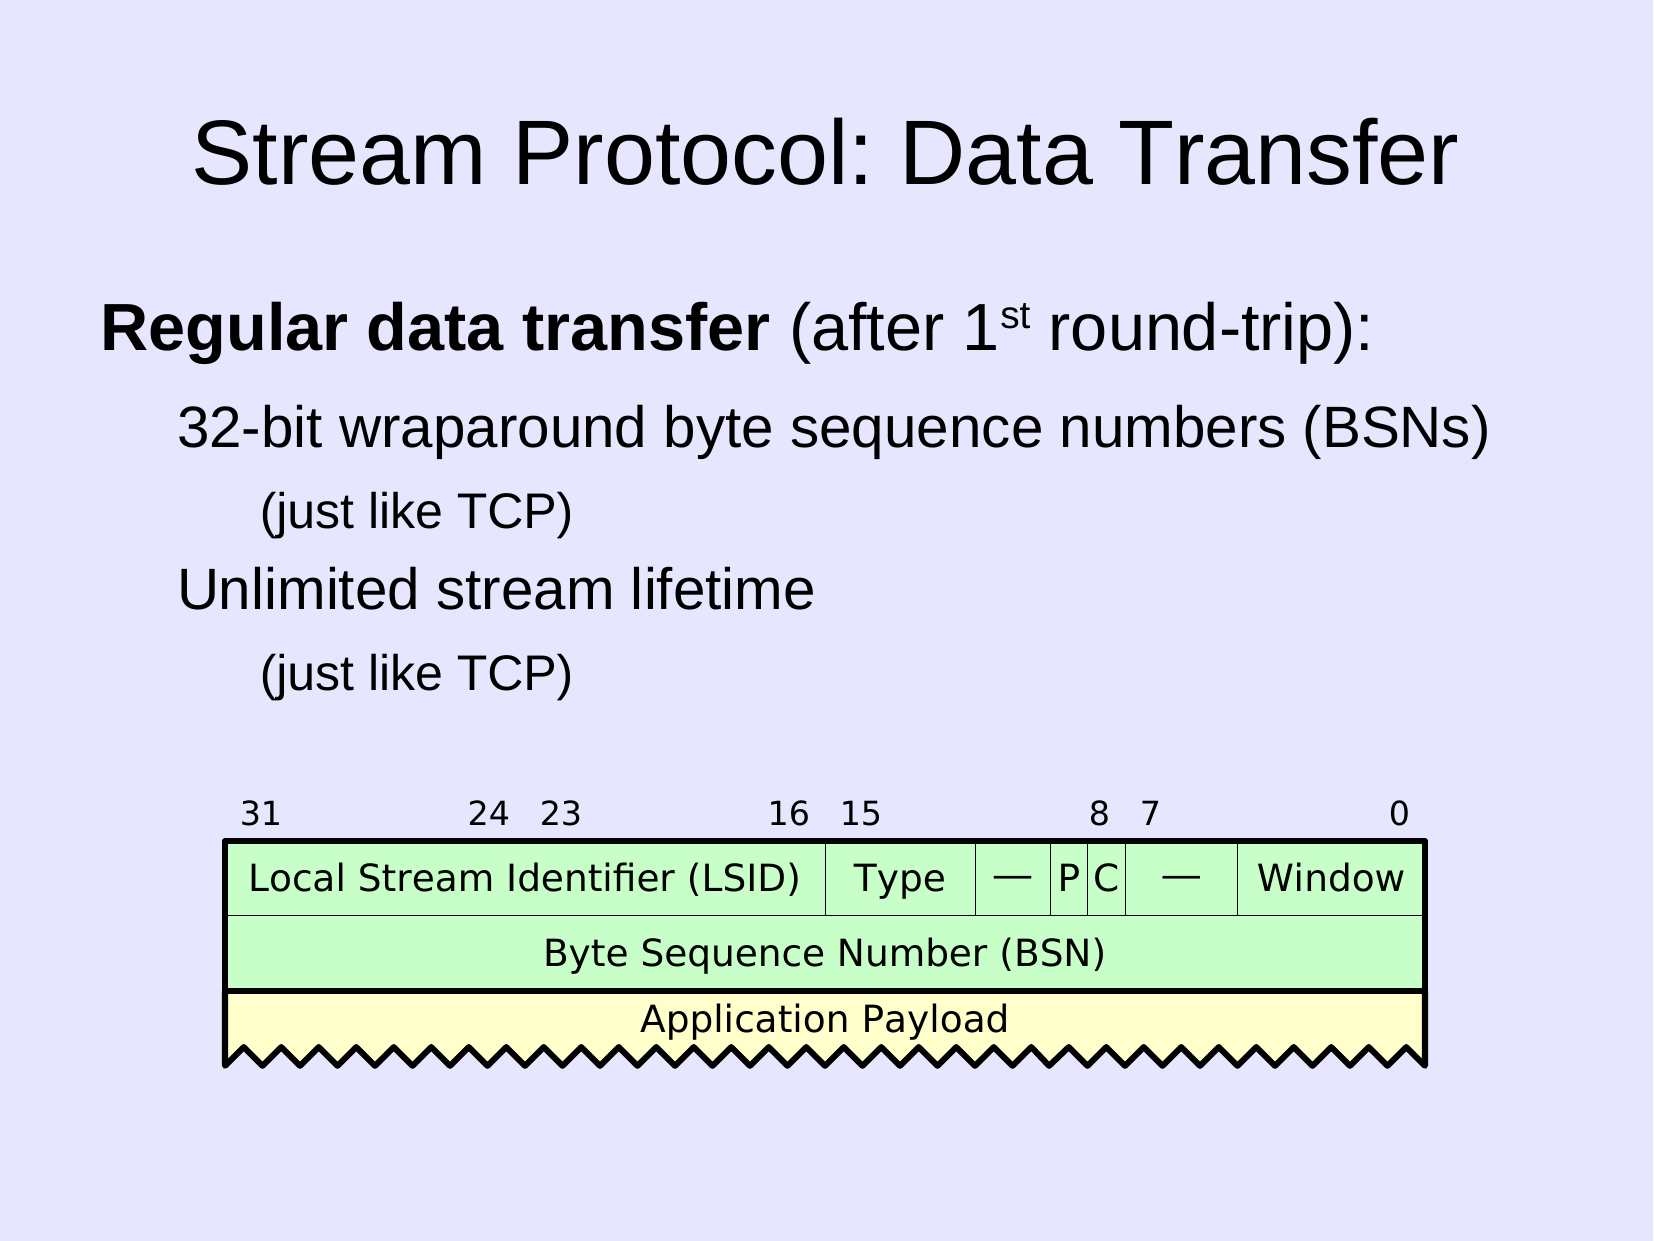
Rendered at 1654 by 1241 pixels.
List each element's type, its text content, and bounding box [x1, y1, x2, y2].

text_box [1033, 1049, 1067, 1066]
text_box [733, 1049, 767, 1066]
text_box [695, 1049, 730, 1066]
text_box Window [1238, 840, 1426, 916]
text_box [1295, 1049, 1330, 1066]
text_box [883, 1049, 917, 1066]
text_box Type [826, 840, 975, 916]
text_box [1220, 1049, 1255, 1066]
text_box [1070, 1049, 1105, 1066]
text_box C [1088, 840, 1125, 916]
list Regular data transfer (after 1st round-trip): 32-bit wraparound byte sequence numbers (BSNs) (just like TCP) Unlimited stream lifetime (just like TCP) [82, 290, 1571, 1095]
text_box [358, 1049, 392, 1066]
text_box 0 [1312, 787, 1426, 840]
text_box Application Payload [300, 991, 1351, 1049]
text_box 23 [526, 787, 638, 840]
text_box [1258, 1049, 1292, 1066]
text_box [545, 1049, 580, 1066]
text_box — [975, 840, 1051, 916]
title Stream Protocol: Data Transfer [82, 56, 1571, 250]
text_box [1145, 1049, 1180, 1066]
text_box [583, 1049, 617, 1066]
text_box 15 [826, 787, 938, 840]
text_box [1108, 1049, 1142, 1066]
text_box [620, 1049, 655, 1066]
text_box [508, 1049, 542, 1066]
text_box [433, 1049, 467, 1066]
text_box 8 [1012, 787, 1126, 840]
text_box [470, 1049, 505, 1066]
text_box 31 [225, 787, 338, 840]
text_box [920, 1049, 955, 1066]
text_box [225, 991, 317, 1066]
text_box 7 [1126, 787, 1238, 840]
text_box [995, 1049, 1030, 1066]
text_box [395, 1049, 430, 1066]
text_box — [1125, 840, 1238, 916]
text_box [658, 1049, 692, 1066]
text_box 24 [412, 787, 526, 840]
text_box [770, 1049, 805, 1066]
text_box [320, 1049, 355, 1066]
text_box 16 [712, 787, 826, 840]
text_box [1183, 1049, 1217, 1066]
text_box Byte Sequence Number (BSN) [225, 916, 1426, 991]
text_box [808, 1049, 842, 1066]
text_box Local Stream Identifier (LSID) [225, 840, 826, 916]
text_box P [1051, 840, 1088, 916]
text_box [1333, 991, 1426, 1066]
text_box [958, 1049, 992, 1066]
text_box [845, 1049, 880, 1066]
